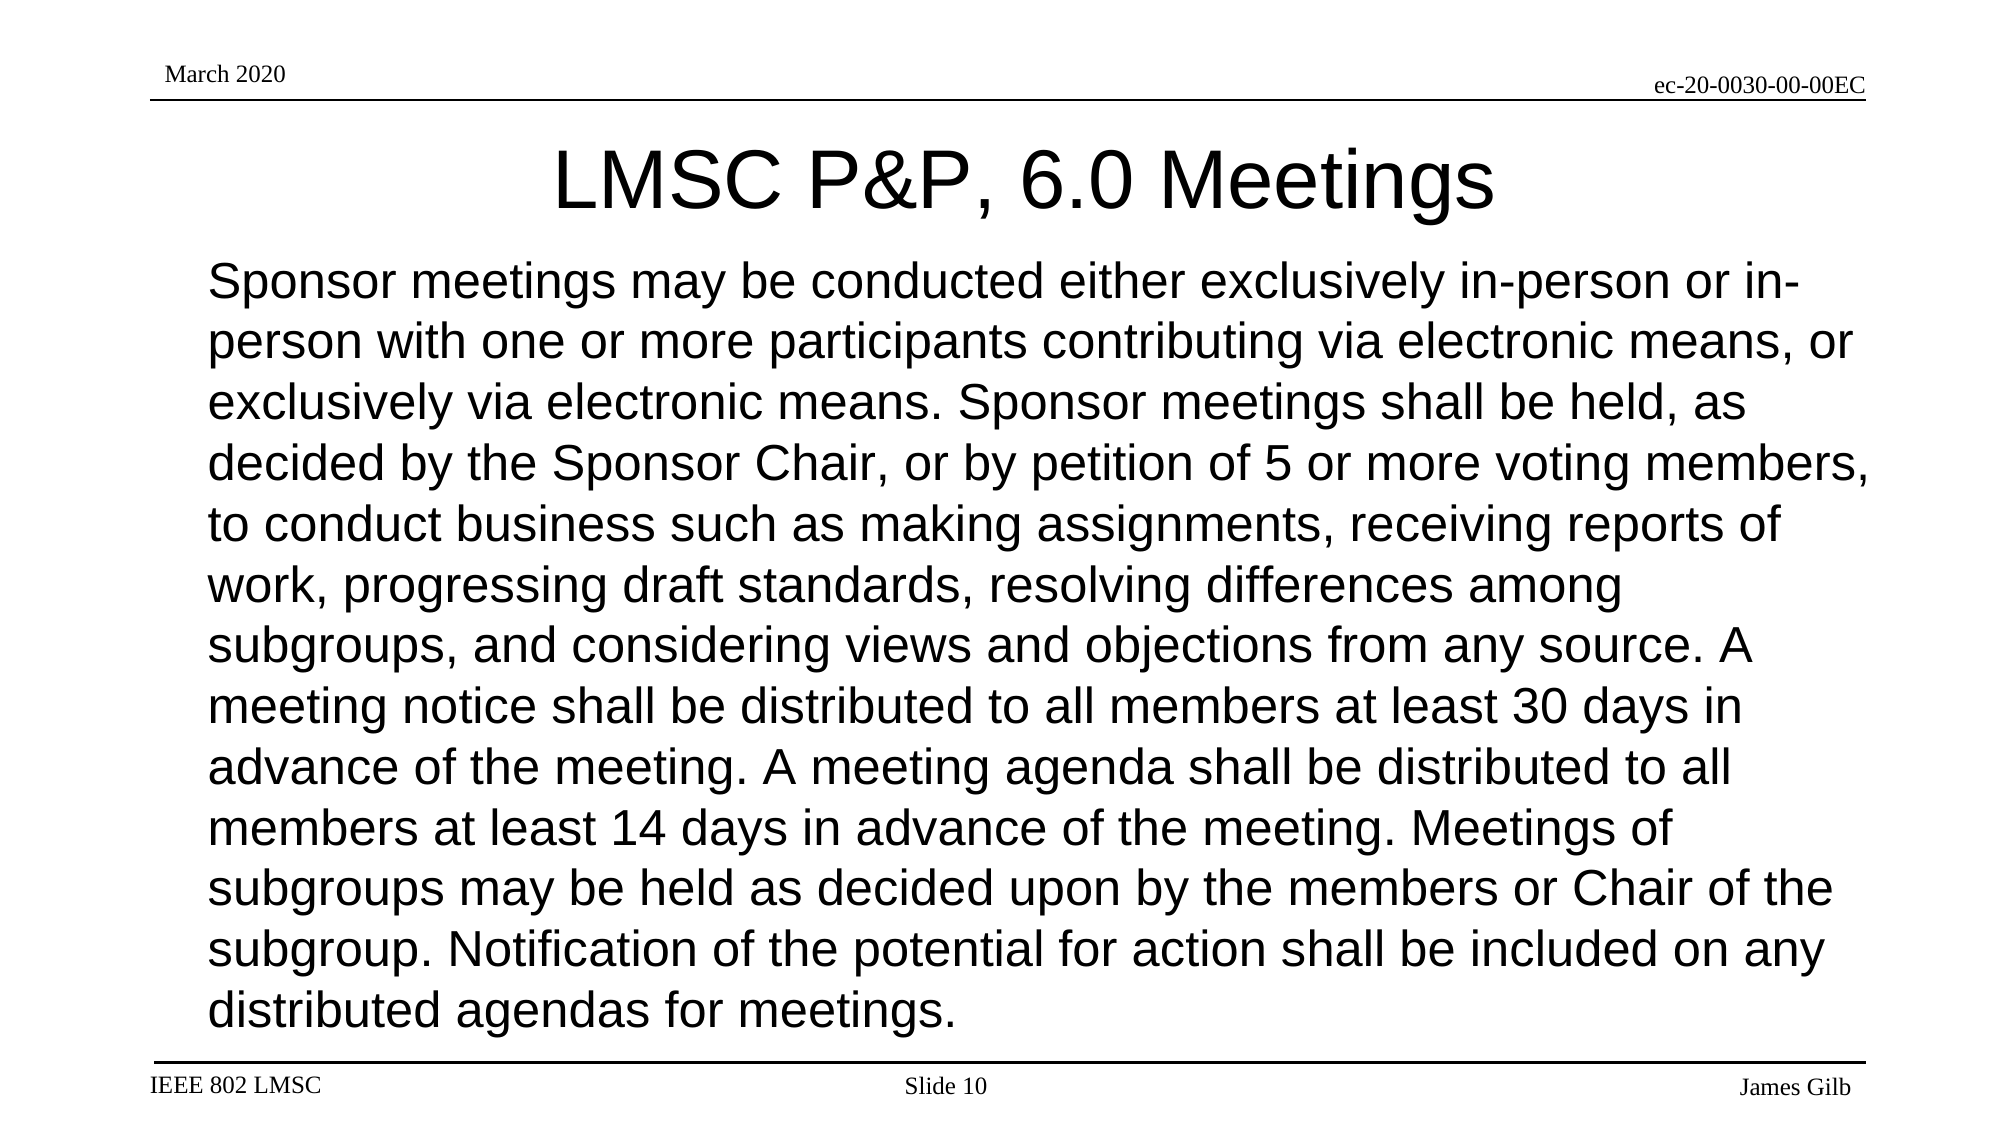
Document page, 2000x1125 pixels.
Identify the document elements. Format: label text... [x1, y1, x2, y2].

title LMSC P&P, 6.0 Meetings [149, 112, 1900, 238]
list Sponsor meetings may be conducted either exclusively in-person or in-person with one or more participants contributing via electronic means, or exclusively via electronic means. Sponsor meetings shall be held, as decided by the Sponsor Chair, or by petition of 5 or more voting members, to conduct business such as making assignments, receiving reports of work, progressing draft standards, resolving differences among subgroups, and considering views and objections from any source. A meeting notice shall be distributed to all members at least 30 days in advance of the meeting. A meeting agenda shall be distributed to all members at least 14 days in advance of the meeting. Meetings of subgroups may be held as decided upon by the members or Chair of the subgroup. Notification of the potential for action shall be included on any distributed agendas for meetings. [149, 239, 1900, 1051]
